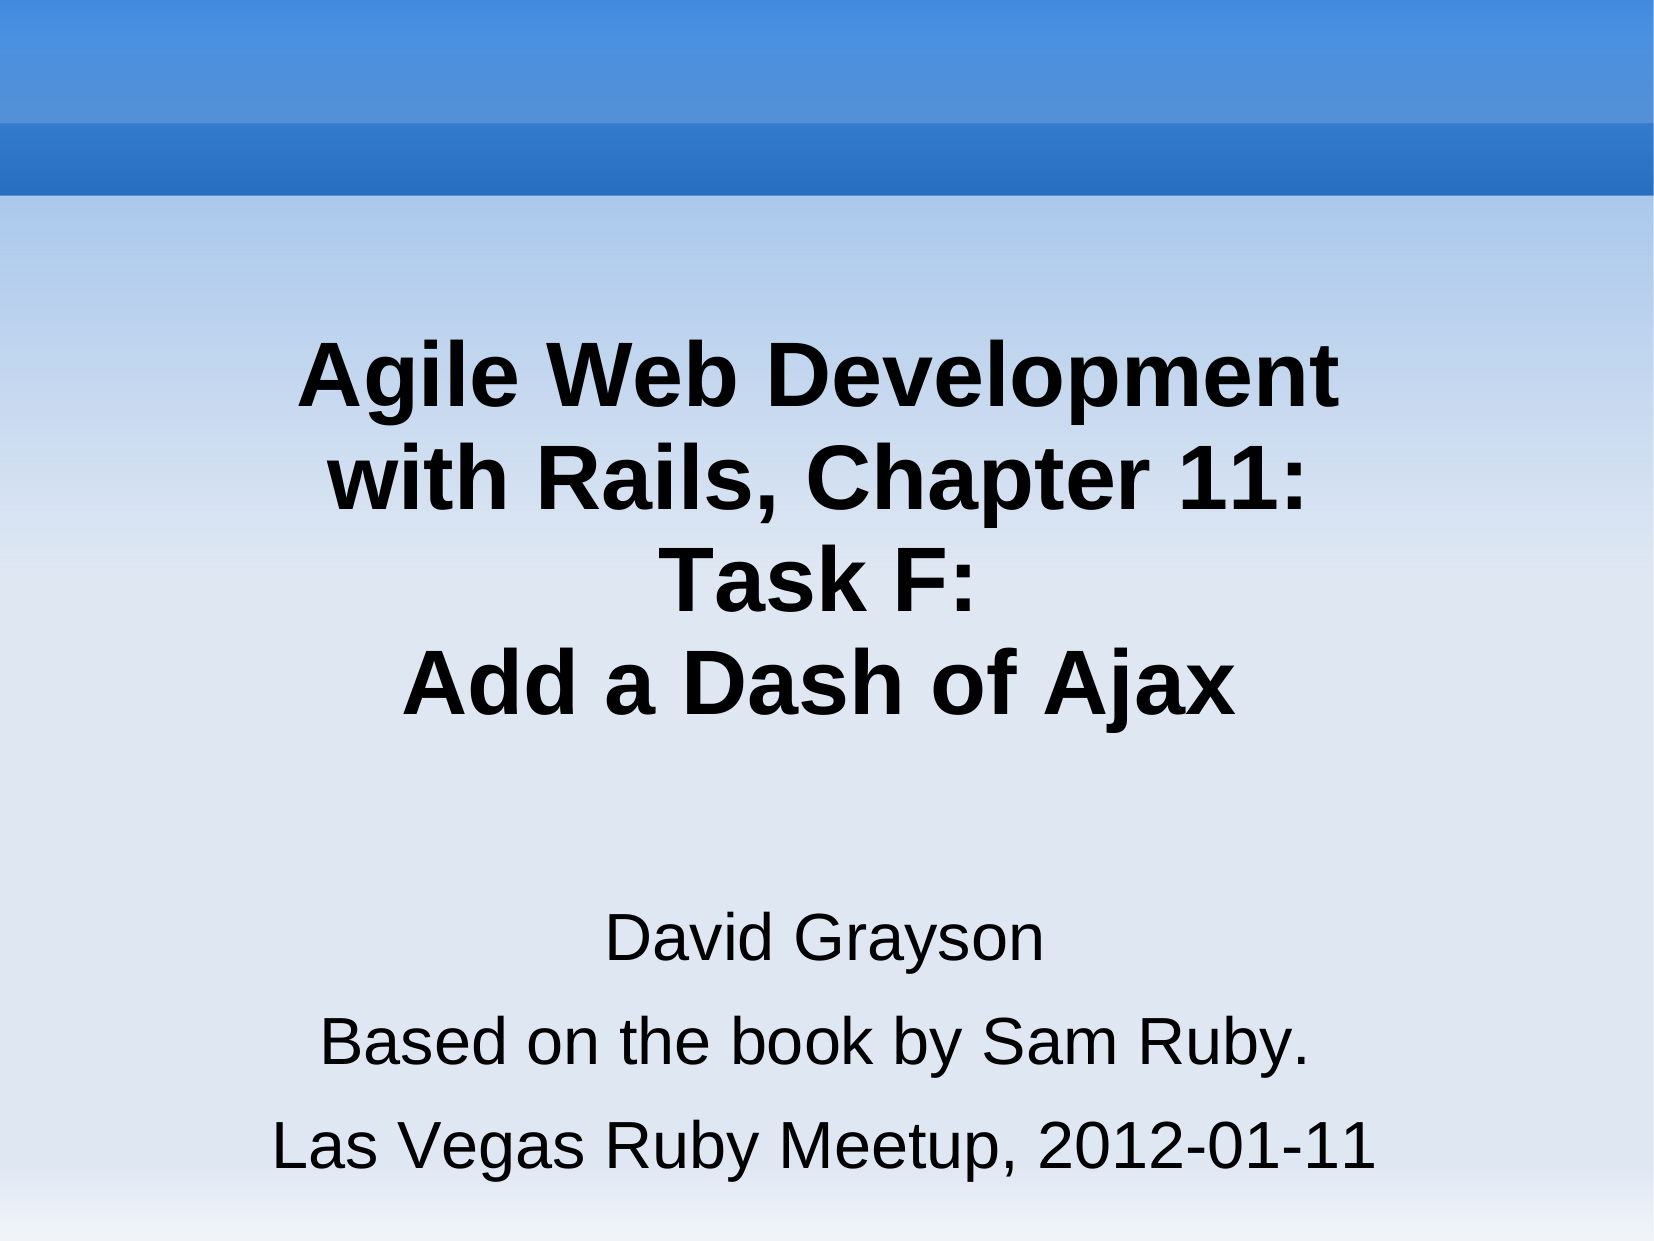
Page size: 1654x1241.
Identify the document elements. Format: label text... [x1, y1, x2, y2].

picture [0, 0, 1654, 1241]
list David Grayson Based on the book by Sam Ruby. Las Vegas Ruby Meetup, 2012-01-11 [75, 900, 1576, 1184]
title Agile Web Development with Rails, Chapter 11: Task F: Add a Dash of Ajax [75, 323, 1564, 734]
